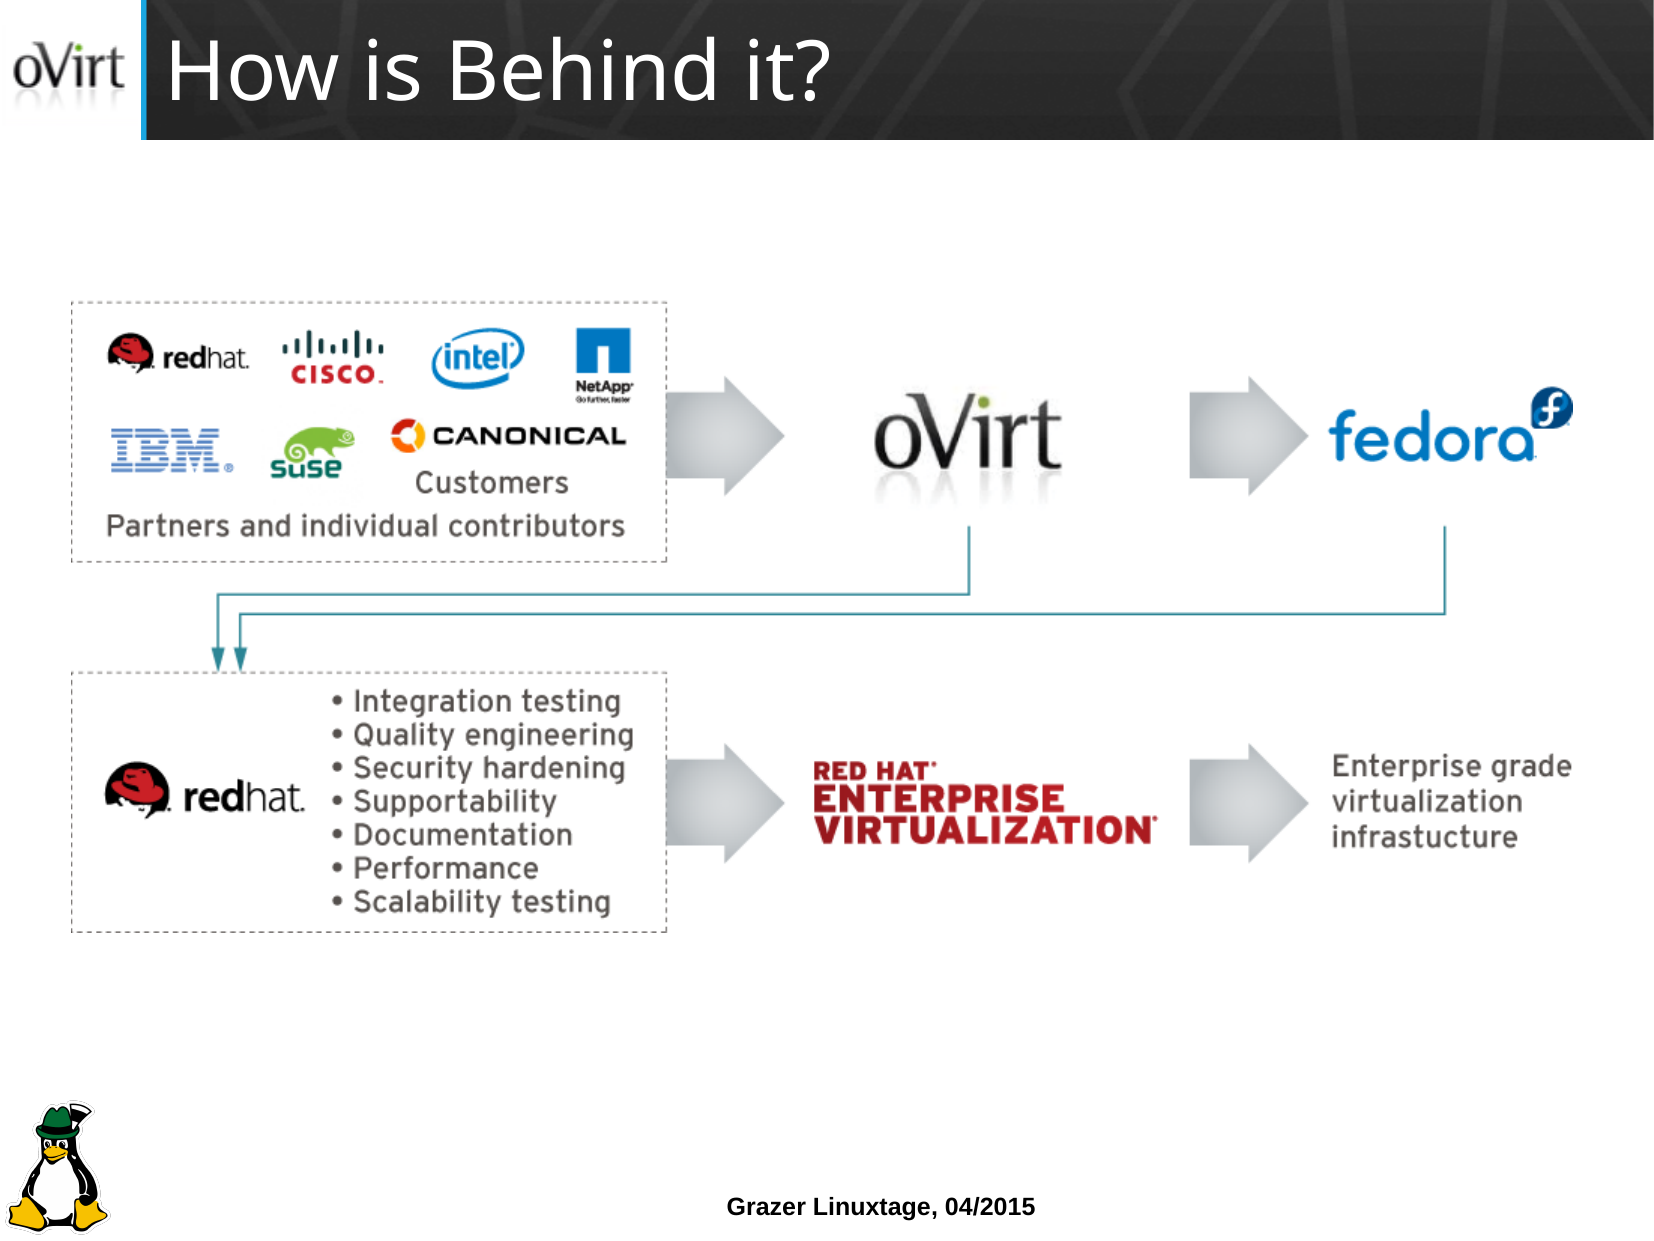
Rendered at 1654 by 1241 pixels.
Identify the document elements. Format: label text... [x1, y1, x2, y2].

title How is Behind it? [164, 18, 1653, 119]
picture [5, 1100, 111, 1235]
picture [71, 298, 1573, 933]
picture [0, 0, 1654, 140]
